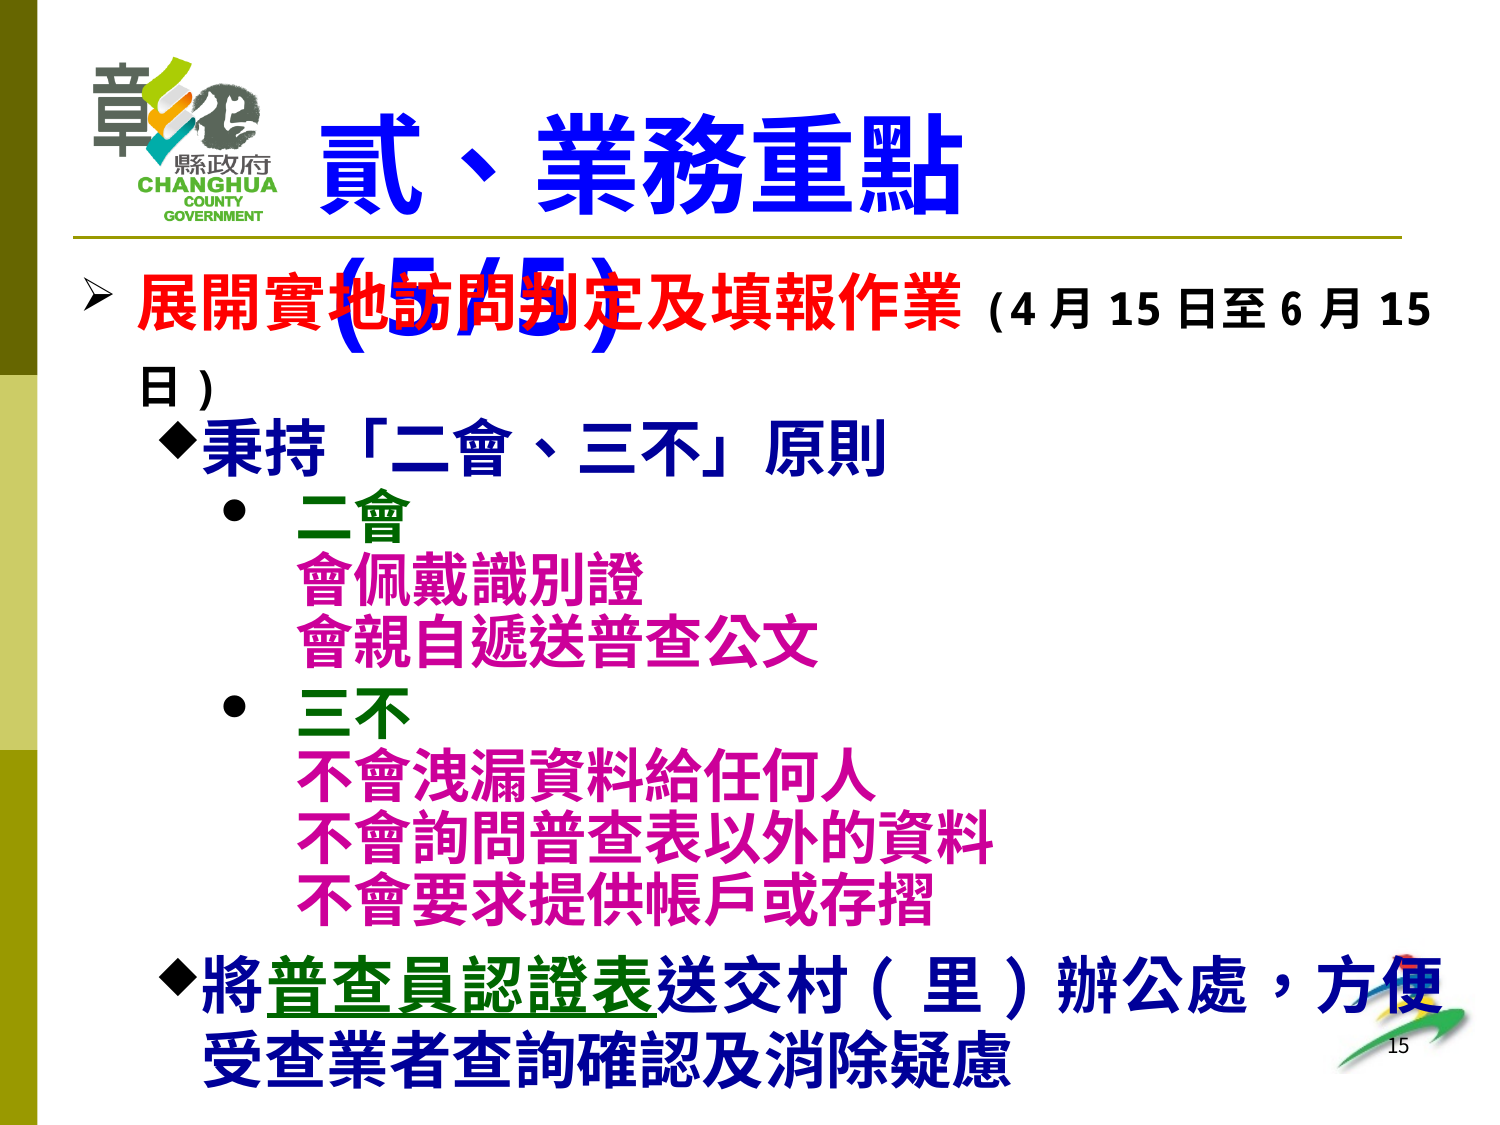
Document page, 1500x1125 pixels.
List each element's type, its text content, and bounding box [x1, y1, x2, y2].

text_box <編號> [1074, 1059, 1426, 1101]
picture [1426, 934, 1477, 1074]
list 展開實地訪問判定及填報作業(4月15日至6月15日) 秉持「二會、三不」原則 二會 會佩戴識別證 會親自遞送普查公文 三不 不會洩漏資料給任何人 不會詢問普查表以外的資料 不會要求提供帳戶或存摺 將普查員認證表送交村(里)辦公處，方便受查業者查詢確認及消除疑慮 [64, 255, 1459, 1059]
title 貳、業務重點(5/5) [301, 90, 1235, 224]
picture [57, 42, 313, 235]
